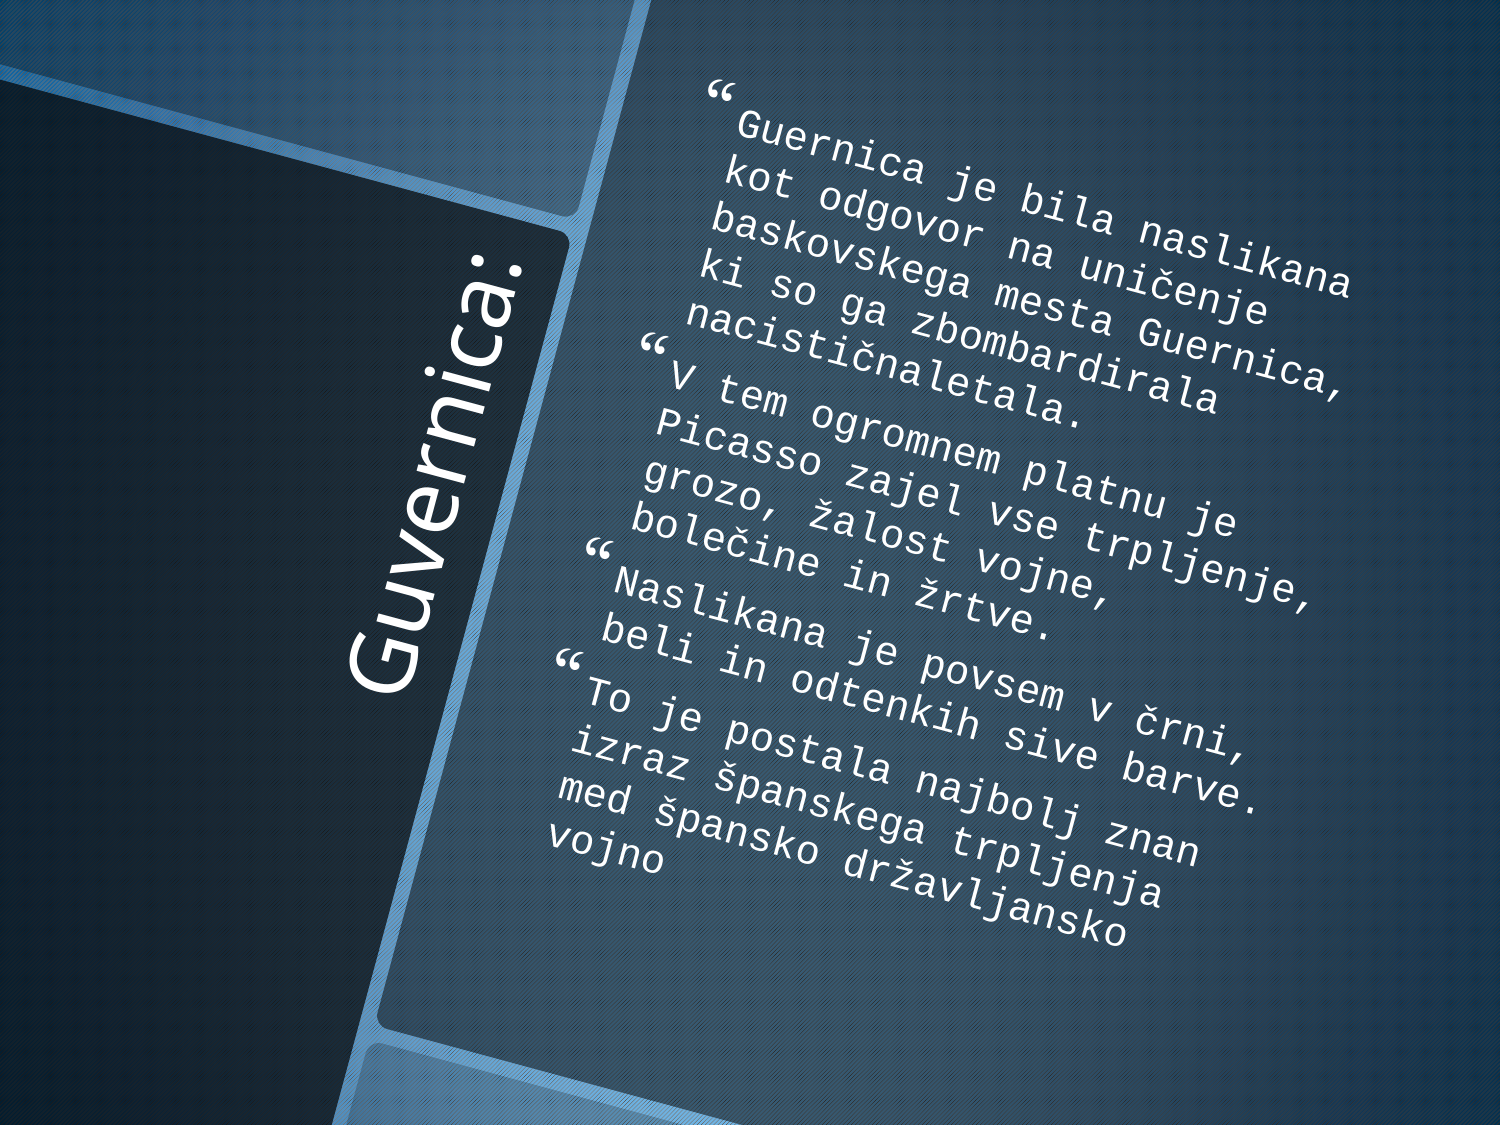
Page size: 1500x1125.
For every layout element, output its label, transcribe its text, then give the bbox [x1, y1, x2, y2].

title Guvernica: [69, 181, 554, 1056]
list Guernica je bila naslikana kot odgovor na uničenje baskovskega mesta Guernica, ki so ga zbombardirala nacističnaletala. V tem ogromnem platnu je Picasso zajel vse trpljenje, grozo, žalost vojne, bolečine in žrtve. Naslikana je povsem v črni, beli in odtenkih sive barve. To je postala najbolj znan izraz španskega trpljenja med špansko državljansko vojno [476, 72, 1430, 1075]
